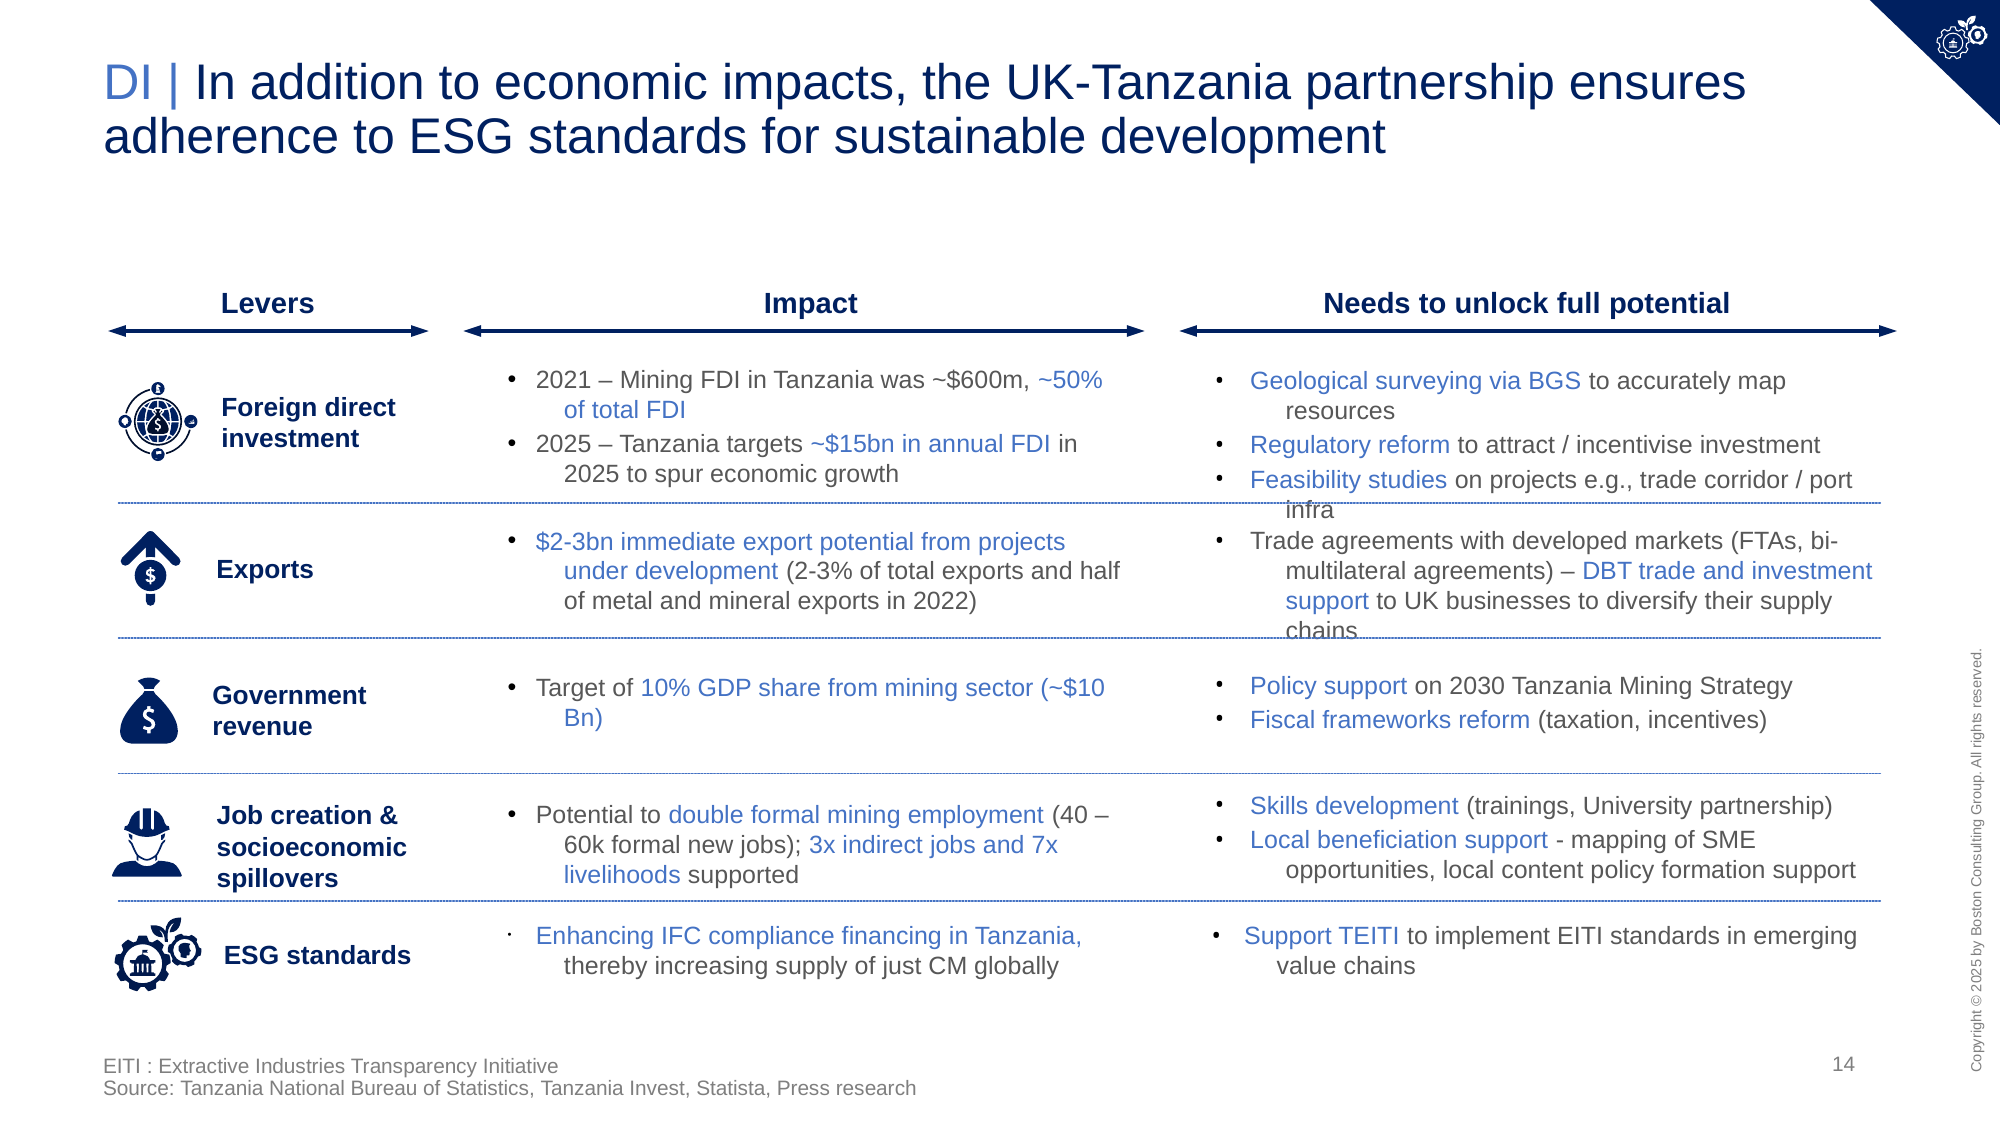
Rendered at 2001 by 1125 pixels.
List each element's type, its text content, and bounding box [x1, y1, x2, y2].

text_box [145, 593, 156, 606]
text_box Trade agreements with developed markets (FTAs, bi-multilateral agreements) – DBT trade and investment support to UK businesses to diversify their supply chains [1179, 525, 1895, 644]
text_box [150, 917, 182, 943]
text_box [114, 933, 202, 992]
picture [108, 371, 208, 472]
text_box EITI : Extractive Industries Transparency Initiative Source: Tanzania National Bureau of Statistics, Tanzania Invest, Statista, Press research [103, 1055, 1585, 1100]
text_box Potential to double formal mining employment (40 – 60k formal new jobs); 3x indirect jobs and 7x livelihoods supported [472, 799, 1130, 889]
text_box [134, 559, 167, 592]
text_box Skills development (trainings, University partnership) Local beneficiation support - mapping of SME opportunities, local content policy formation support [1179, 789, 1895, 884]
title DI | In addition to economic impacts, the UK-Tanzania partnership ensures adherence to ESG standards for sustainable development [103, 55, 1897, 165]
text_box $2-3bn immediate export potential from projects under development (2-3% of total exports and half of metal and mineral exports in 2022) [472, 525, 1130, 615]
text_box [1869, 0, 2000, 126]
text_box ESG standards [210, 904, 431, 1004]
text_box Government revenue [199, 660, 420, 759]
text_box [120, 691, 178, 744]
text_box Levers [206, 276, 331, 326]
text_box 2021 – Mining FDI in Tanzania was ~$600m, ~50% of total FDI 2025 – Tanzania targets ~$15bn in annual FDI in 2025 to spur economic growth [472, 363, 1130, 488]
text_box Target of 10% GDP share from mining sector (~$10 Bn) [472, 671, 1130, 731]
text_box Support TEITI to implement EITI standards in emerging value chains [1179, 920, 1895, 980]
text_box Geological surveying via BGS to accurately map resources Regulatory reform to attract / incentivise investment Feasibility studies on projects e.g., trade corridor / port infra [1179, 365, 1895, 523]
text_box [137, 677, 161, 689]
text_box Foreign direct investment [208, 372, 429, 471]
text_box Impact [749, 276, 874, 326]
text_box Policy support on 2030 Tanzania Mining Strategy Fiscal frameworks reform (taxation, incentives) [1179, 669, 1895, 733]
text_box Enhancing IFC compliance financing in Tanzania, thereby increasing supply of just CM globally [472, 920, 1130, 980]
text_box Exports [203, 518, 424, 617]
text_box Job creation & socioeconomic spillovers [203, 791, 424, 891]
text_box Needs to unlock full potential [1308, 276, 1768, 326]
text_box [120, 531, 181, 566]
text_box [111, 808, 182, 877]
